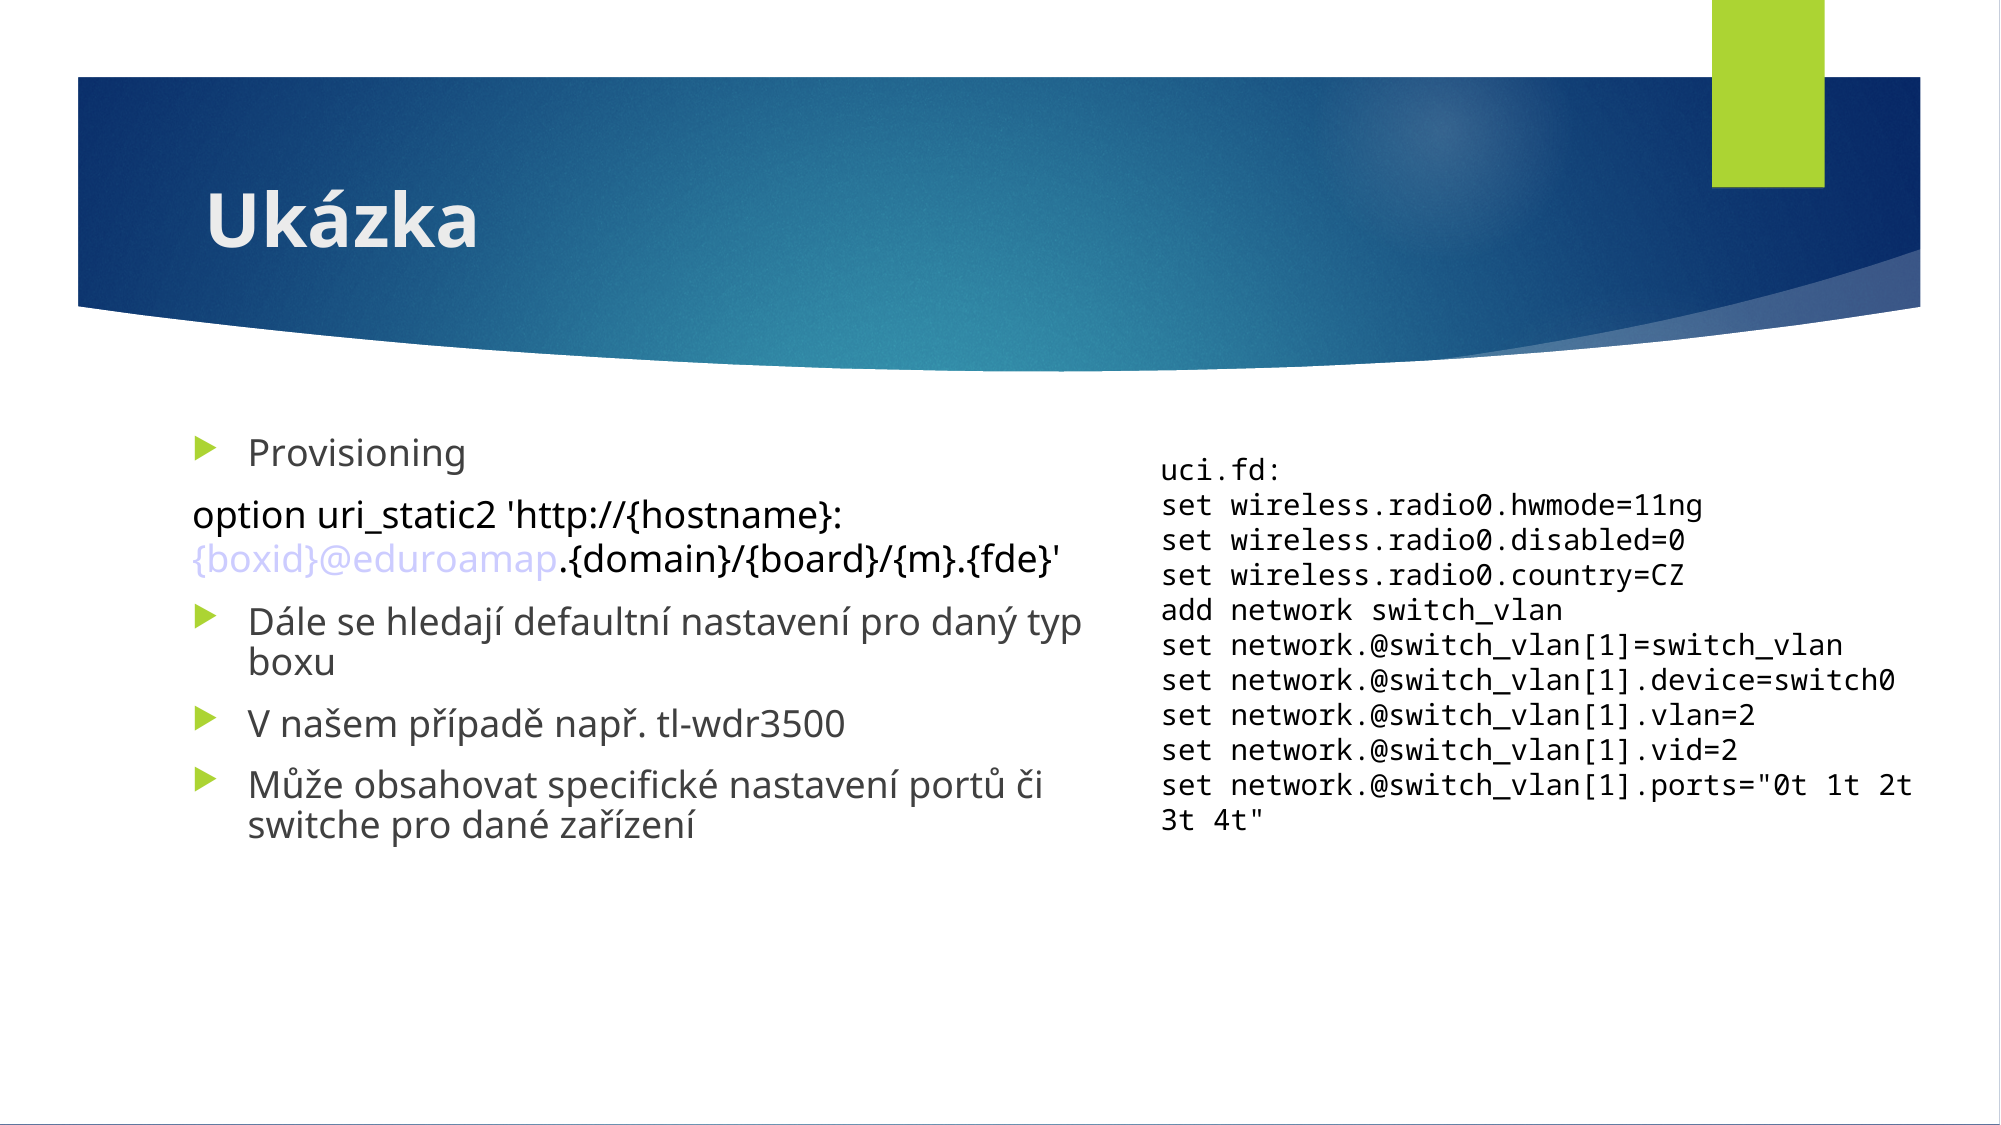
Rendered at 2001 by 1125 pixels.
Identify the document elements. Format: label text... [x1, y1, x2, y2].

text_box Ukázka [189, 159, 1627, 276]
text_box uci.fd: set wireless.radio0.hwmode=11ng set wireless.radio0.disabled=0 set wireless.radio0.country=CZ add network switch_vlan set network.@switch_vlan[1]=switch_vlan set network.@switch_vlan[1].device=switch0 set network.@switch_vlan[1].vlan=2 set network.@switch_vlan[1].vid=2 set network.@switch_vlan[1].ports="0t 1t 2t 3t 4t" [1145, 443, 1967, 827]
text_box Provisioning option uri_static2 'http://{hostname}:{boxid}@eduroamap.{domain}/{board}/{m}.{fde}' Dále se hledají defaultní nastavení pro daný typ boxu V našem případě např. tl-wdr3500 Může obsahovat specifické nastavení portů či switche pro dané zařízení [177, 427, 1146, 988]
picture [79, 78, 1920, 371]
